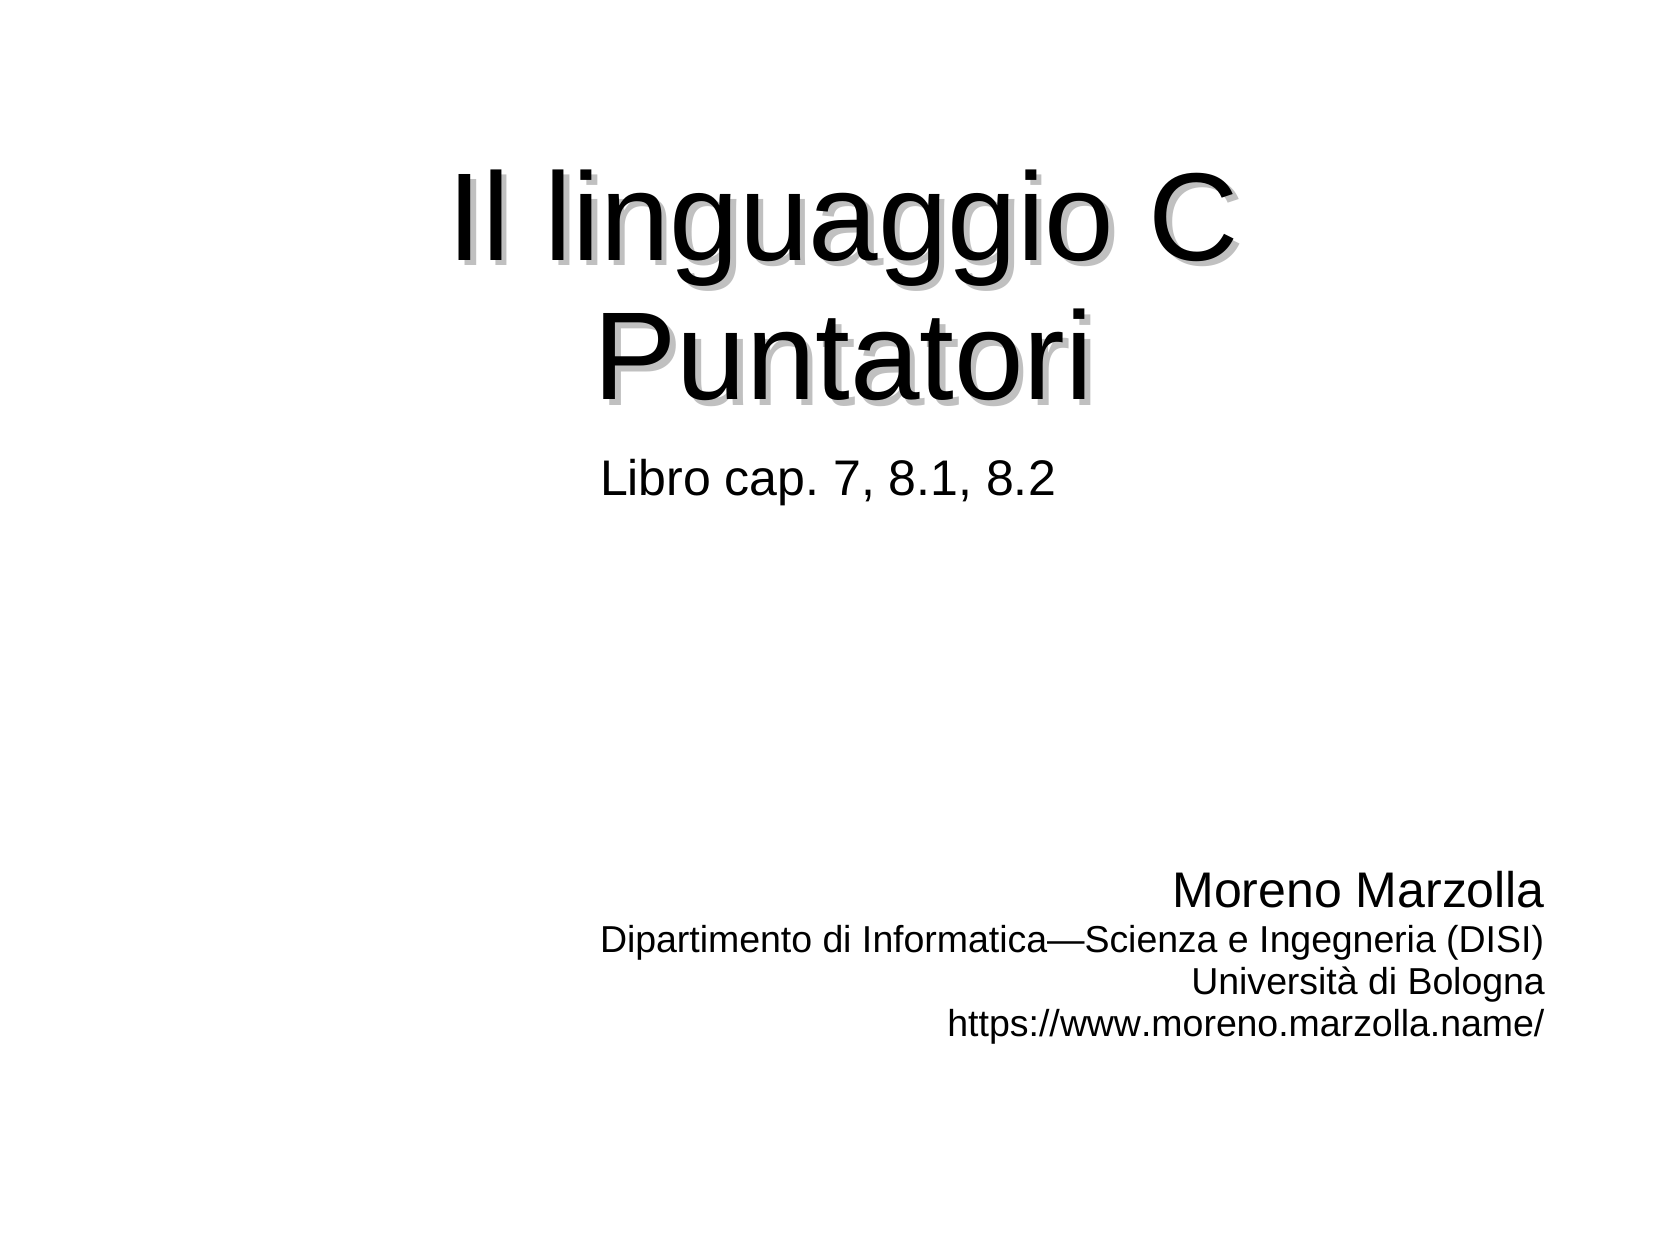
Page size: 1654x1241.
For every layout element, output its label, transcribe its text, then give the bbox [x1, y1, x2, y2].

text_box Moreno Marzolla Dipartimento di Informatica—Scienza e Ingegneria (DISI) Università di Bologna https://www.moreno.marzolla.name/ [600, 862, 1545, 1045]
text_box Libro cap. 7, 8.1, 8.2 [600, 450, 1057, 506]
text_box Il linguaggio C Puntatori [75, 146, 1613, 427]
